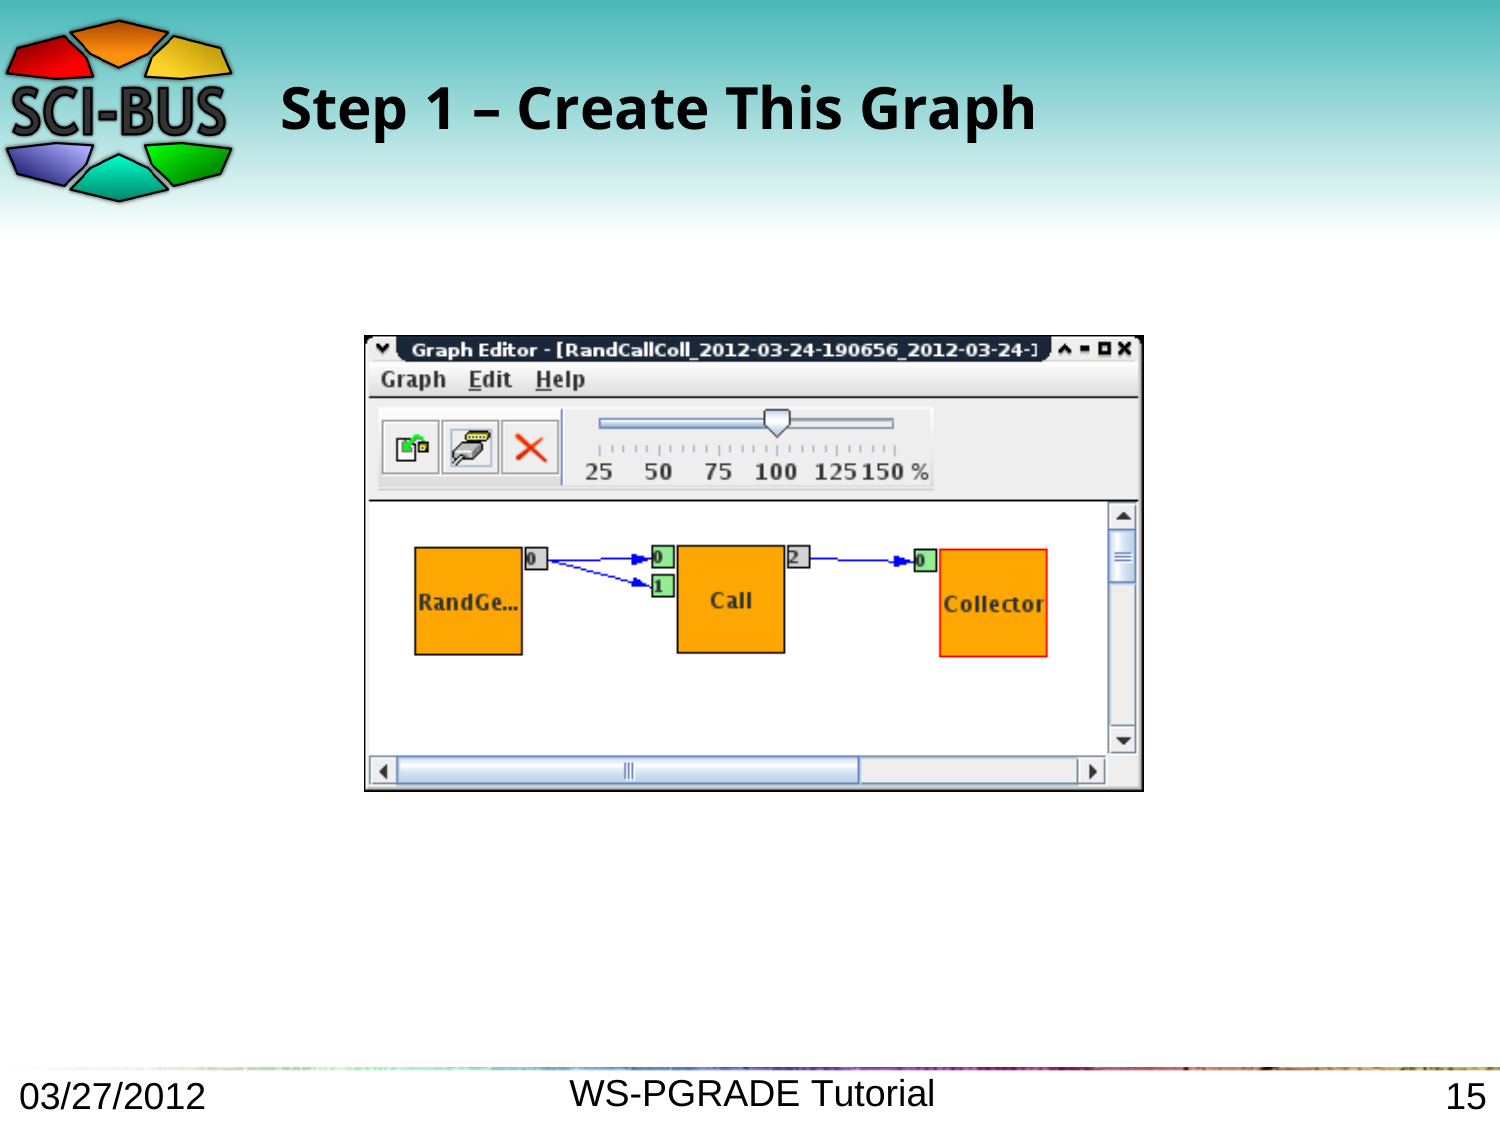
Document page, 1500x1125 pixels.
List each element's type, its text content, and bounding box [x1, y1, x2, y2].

picture [364, 335, 1144, 792]
picture [0, 15, 237, 207]
title Step 1 – Create This Graph [265, 29, 1477, 183]
picture [0, 1067, 1500, 1125]
